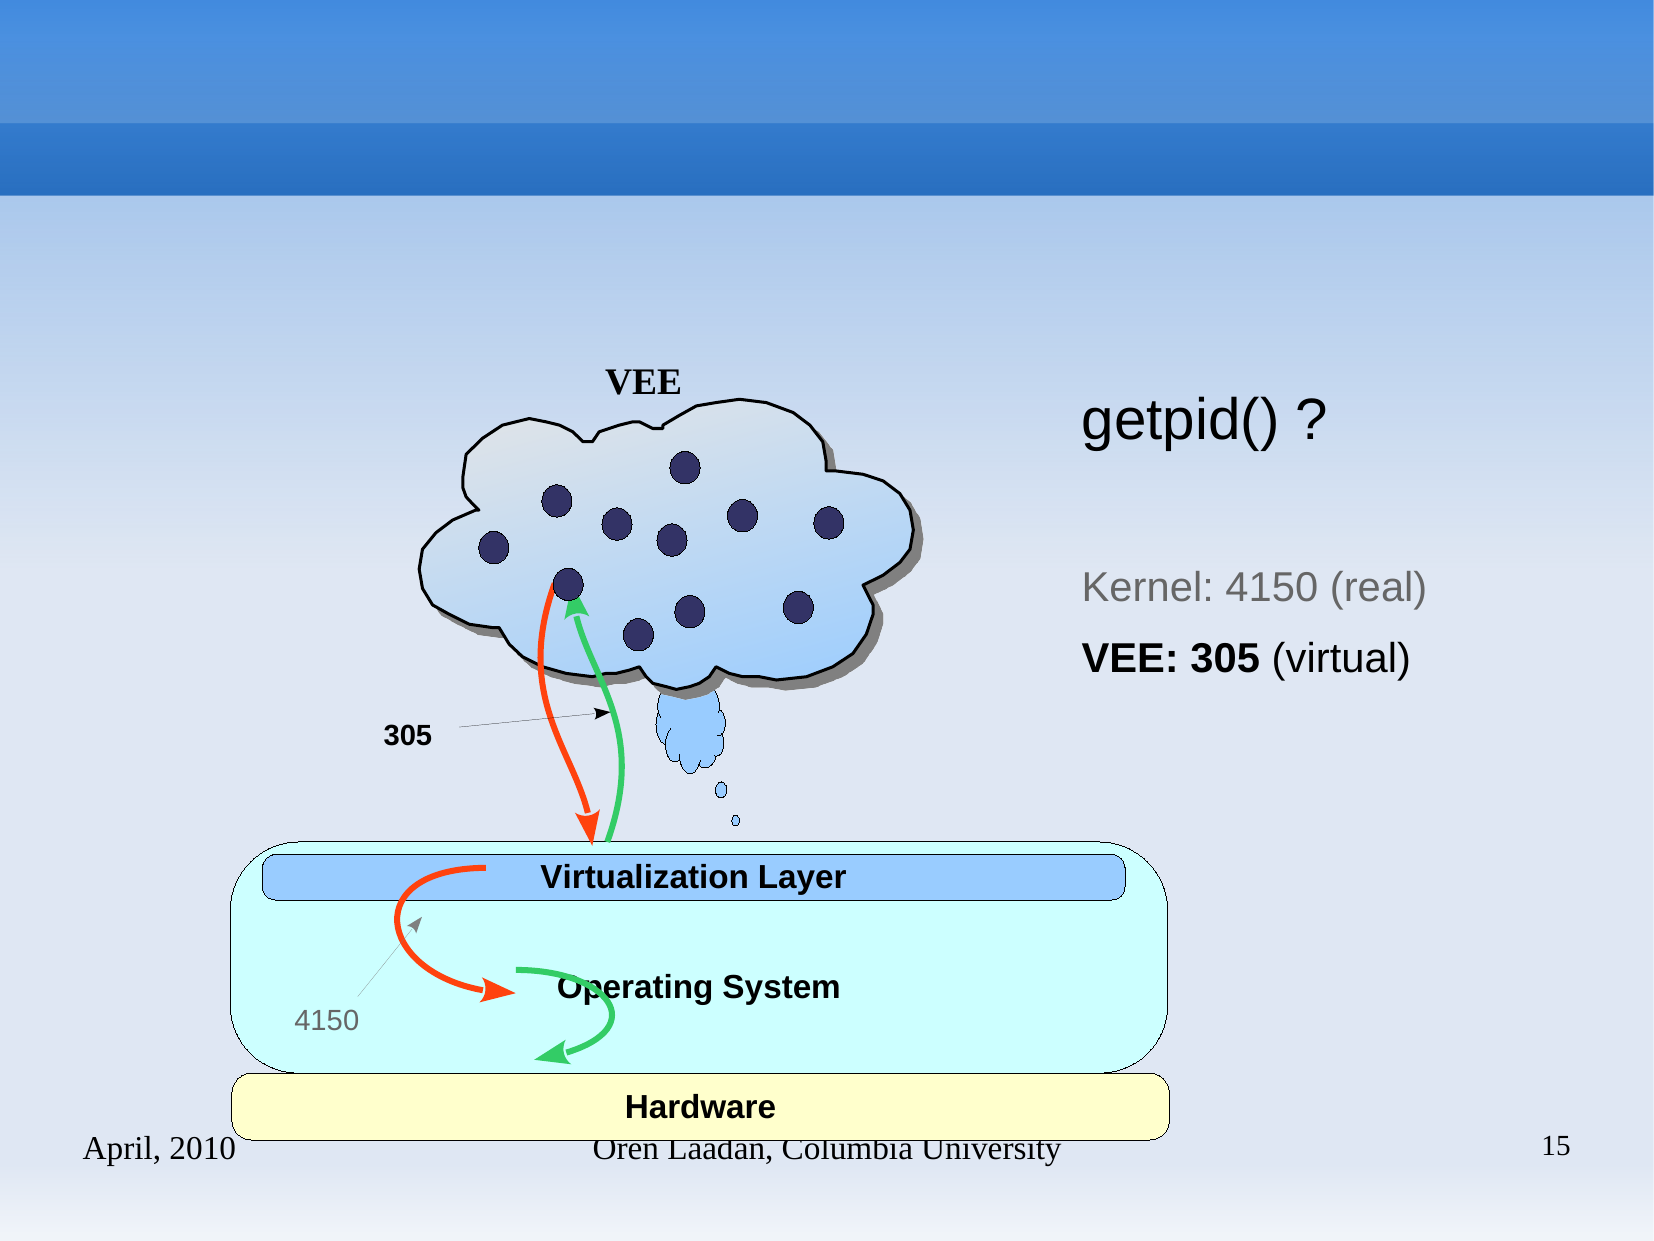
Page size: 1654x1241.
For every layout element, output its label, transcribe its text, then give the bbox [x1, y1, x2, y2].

text_box 305 [368, 712, 448, 760]
text_box 4150 [279, 996, 375, 1045]
text_box VEE [352, 353, 936, 412]
picture [0, 0, 1654, 1241]
text_box [715, 781, 727, 798]
text_box [731, 815, 740, 826]
text_box Operating System [230, 841, 1168, 1074]
list getpid() ? Kernel: 4150 (real) VEE: 305 (virtual) [939, 298, 1568, 1125]
text_box Hardware [231, 1073, 1170, 1141]
text_box Virtualization Layer [262, 854, 1126, 901]
text_box [419, 412, 914, 774]
